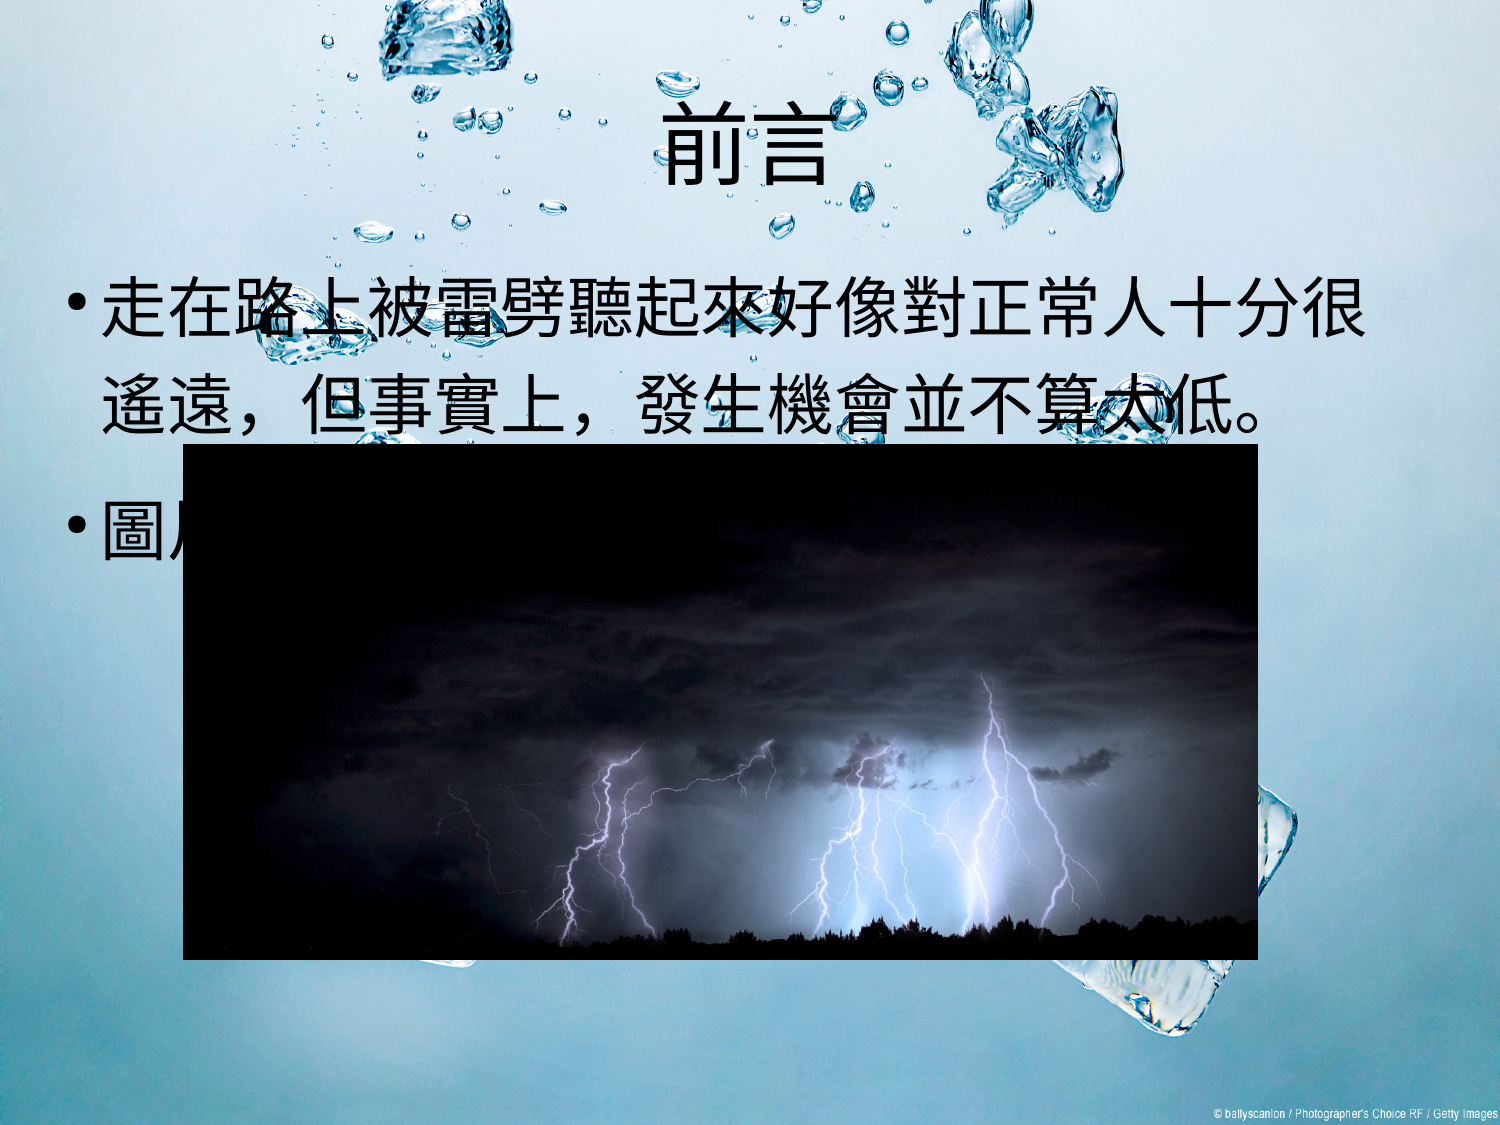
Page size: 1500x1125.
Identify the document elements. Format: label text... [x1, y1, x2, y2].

list 走在路上被雷劈聽起來好像對正常人十分很遙遠，但事實上，發生機會並不算太低。 圖片來源：https://pixabay.com/photos/lightning-storm-arizona-monsoon-1158027/ [64, 255, 1415, 1035]
picture [0, 0, 1500, 1125]
title 前言 [75, 45, 1425, 233]
